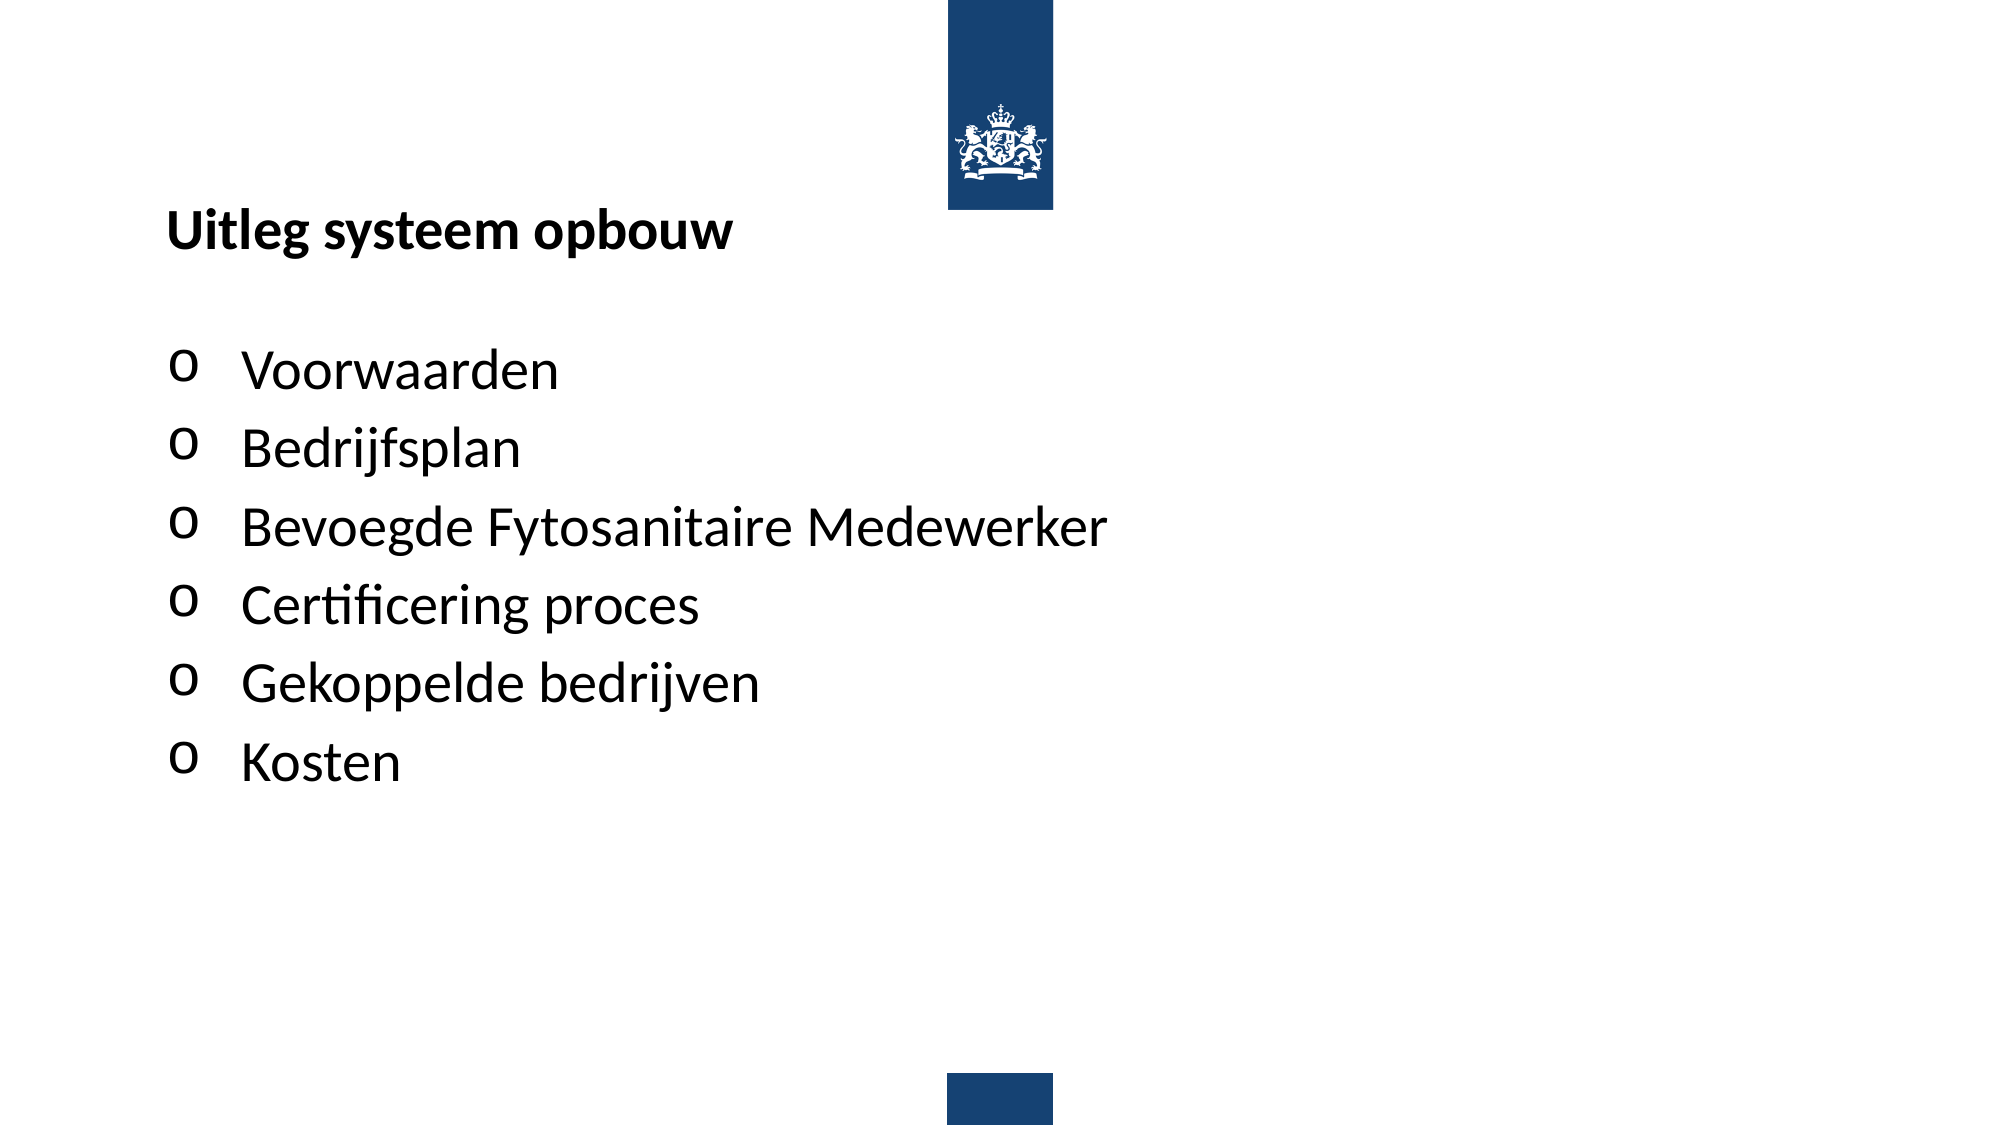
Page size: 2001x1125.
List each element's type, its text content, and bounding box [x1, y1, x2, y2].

text_box Uitleg systeem opbouw Voorwaarden Bedrijfsplan Bevoegde Fytosanitaire Medewerker Certificering proces Gekoppelde bedrijven Kosten [151, 184, 2000, 800]
